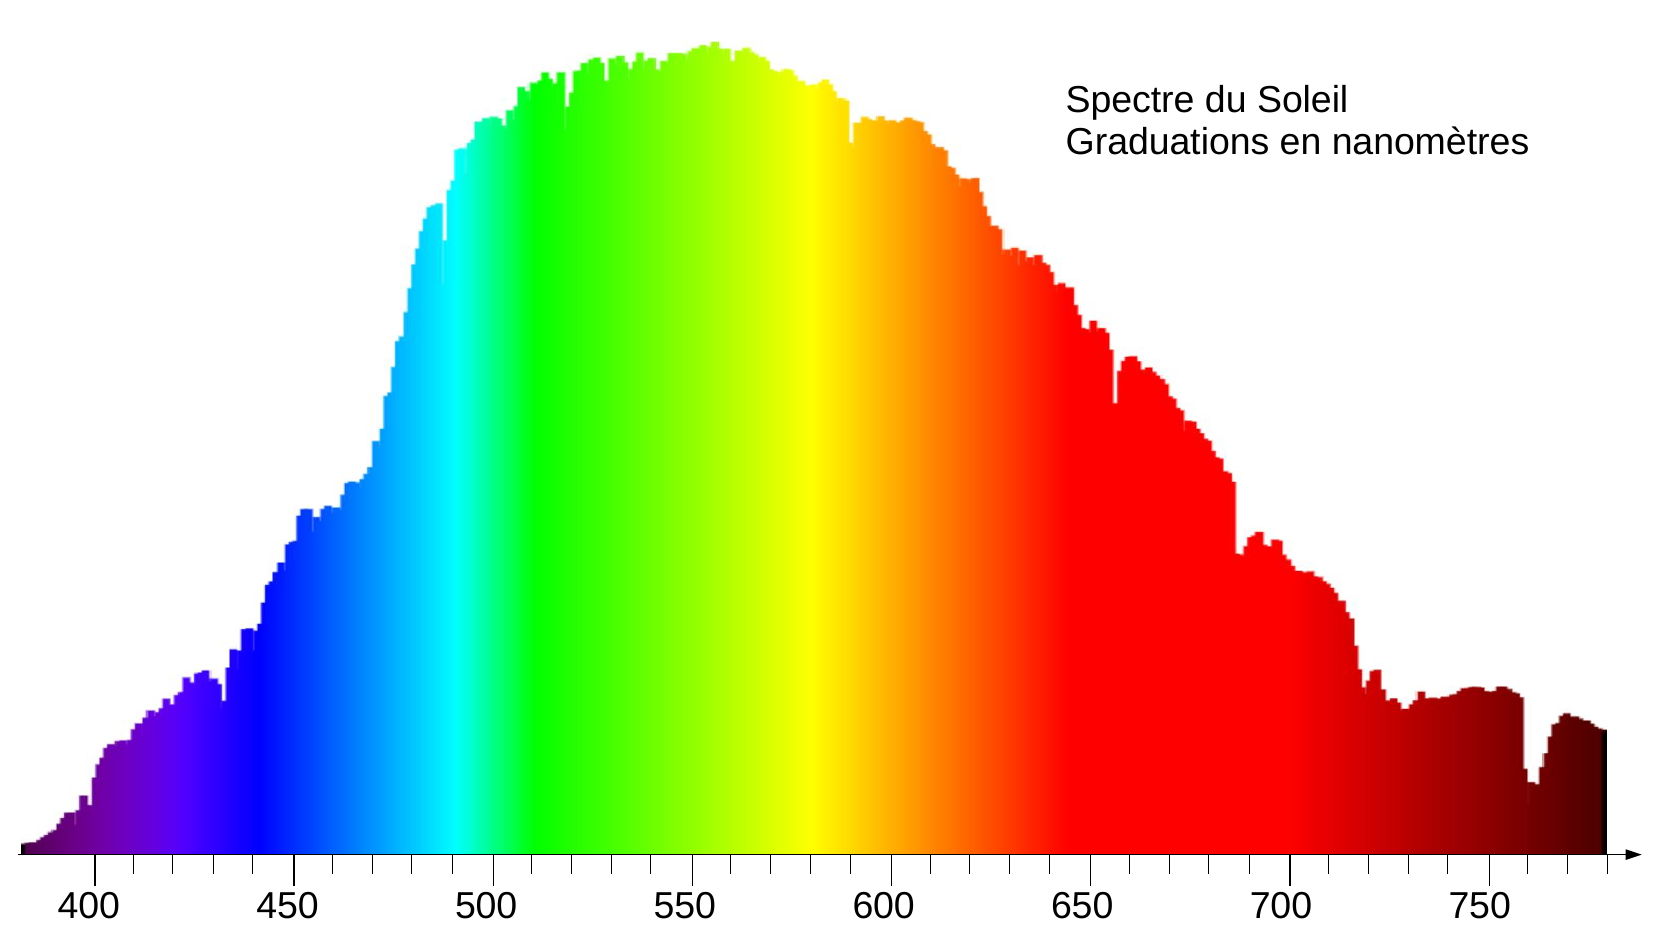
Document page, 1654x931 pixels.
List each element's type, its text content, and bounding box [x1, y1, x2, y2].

text_box 700 [1235, 877, 1340, 931]
picture [21, 41, 1607, 854]
text_box Spectre du Soleil Graduations en nanomètres [1050, 70, 1545, 169]
text_box 550 [638, 877, 744, 931]
text_box 650 [1036, 877, 1142, 931]
text_box 450 [241, 877, 347, 931]
text_box 600 [837, 877, 943, 931]
text_box 500 [440, 877, 546, 931]
text_box 400 [42, 877, 148, 931]
text_box 750 [1433, 877, 1539, 931]
